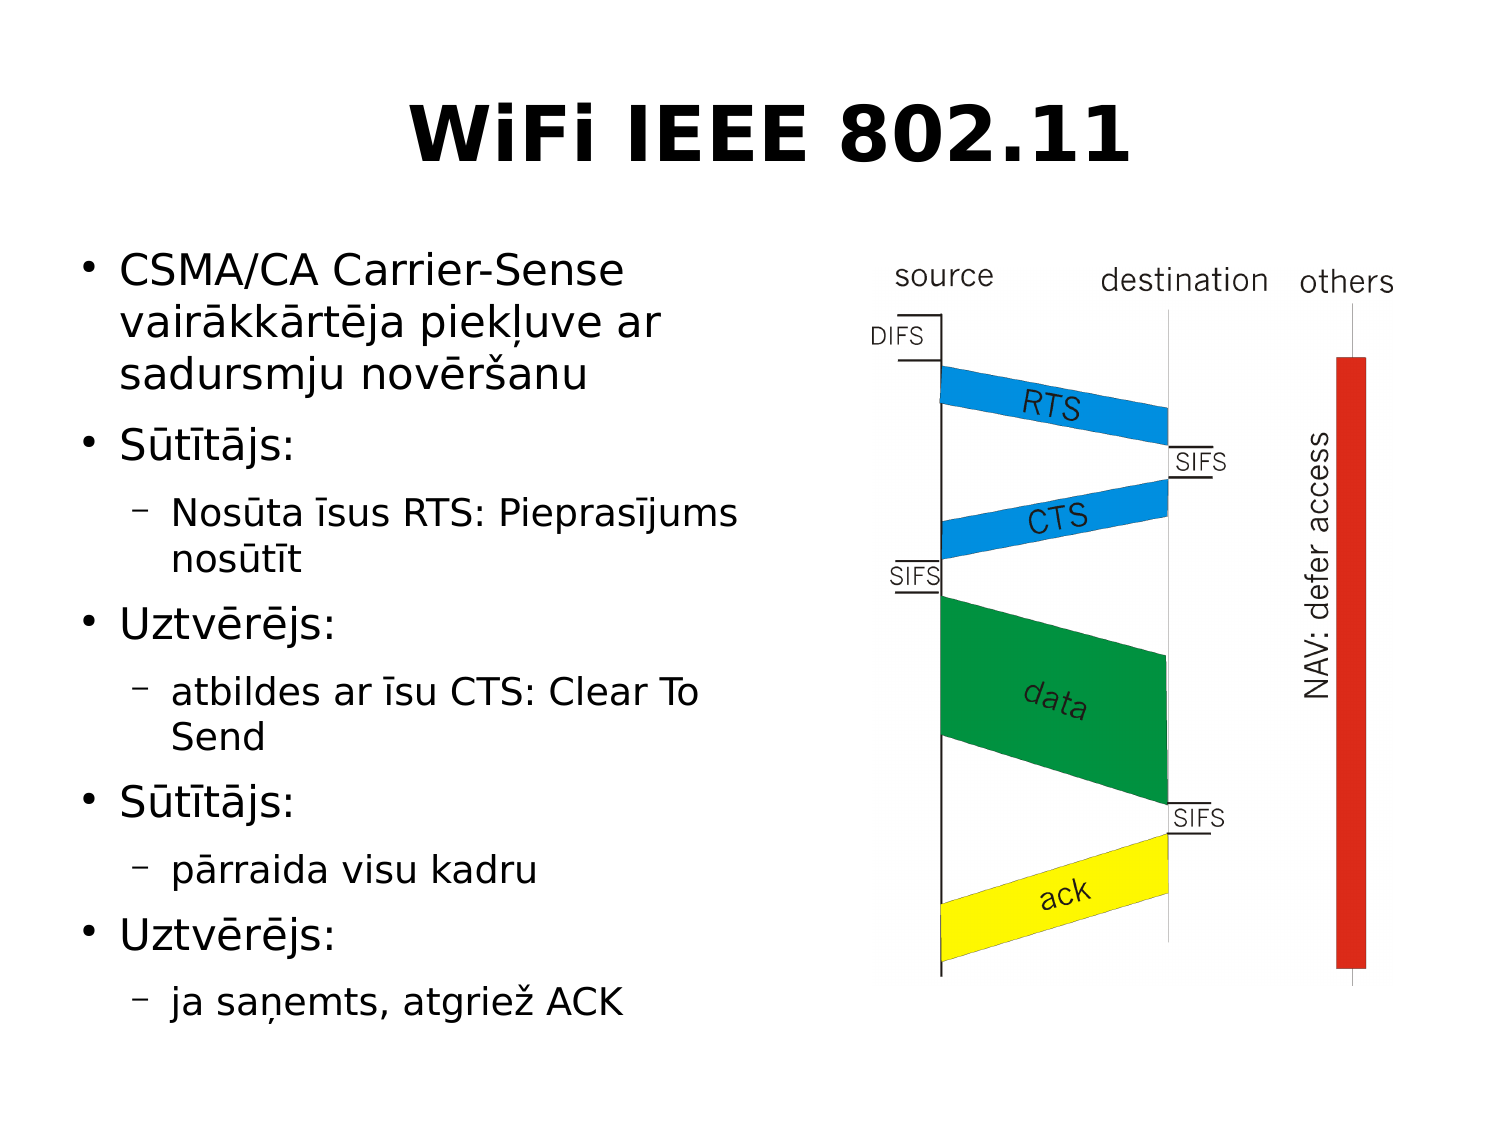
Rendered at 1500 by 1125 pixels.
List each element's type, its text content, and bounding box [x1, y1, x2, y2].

list CSMA/CA Carrier-Sense vairākkārtēja piekļuve ar sadursmju novēršanu Sūtītājs: Nosūta īsus RTS: Pieprasījums nosūtīt Uztvērējs: atbildes ar īsu CTS: Clear To Send Sūtītājs: pārraida visu kadru Uztvērējs: ja saņemts, atgriež ACK [53, 234, 776, 1040]
title WiFi IEEE 802.11 [64, 37, 1479, 225]
picture [872, 267, 1393, 986]
